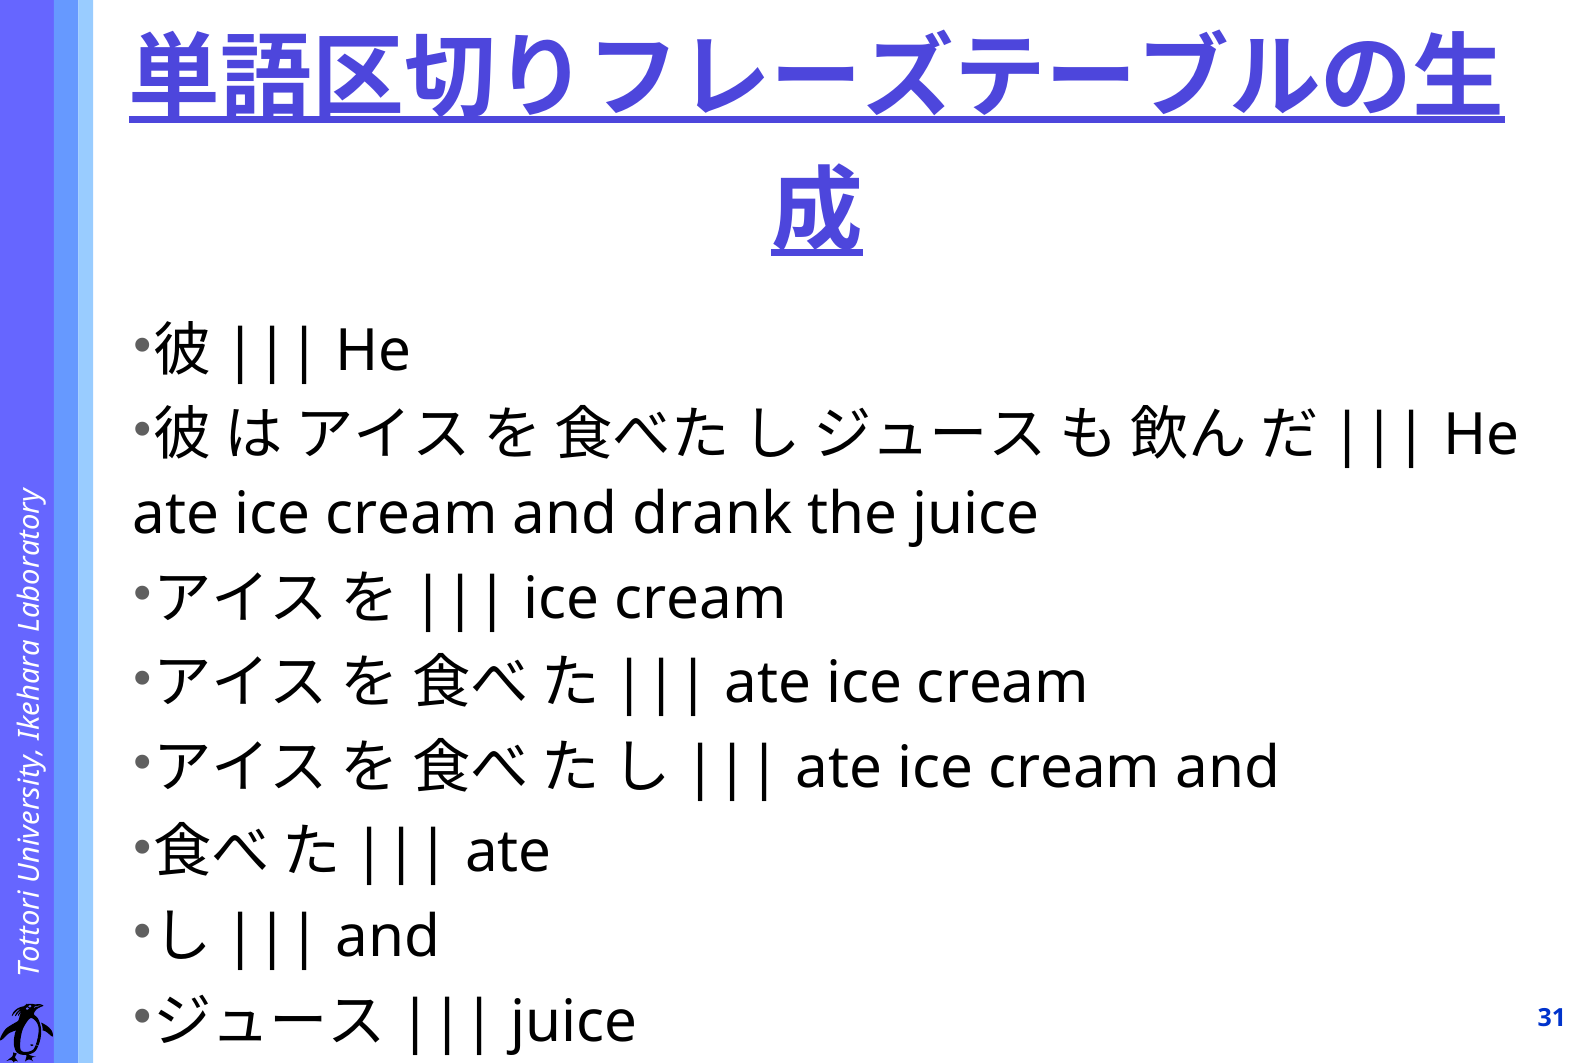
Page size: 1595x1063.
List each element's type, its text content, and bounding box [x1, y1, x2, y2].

title 単語区切りフレーズテーブルの生成 [92, 24, 1542, 247]
text_box 彼 ||| He 彼 は アイス を 食べた し ジュース も 飲ん だ ||| He ate ice cream and drank the juice アイス を ||| ice cream アイス を 食べ た ||| ate ice cream アイス を 食べ た し ||| ate ice cream and 食べ た ||| ate し ||| and ジュース ||| juice 飲ん だ ||| drank [118, 295, 1536, 945]
